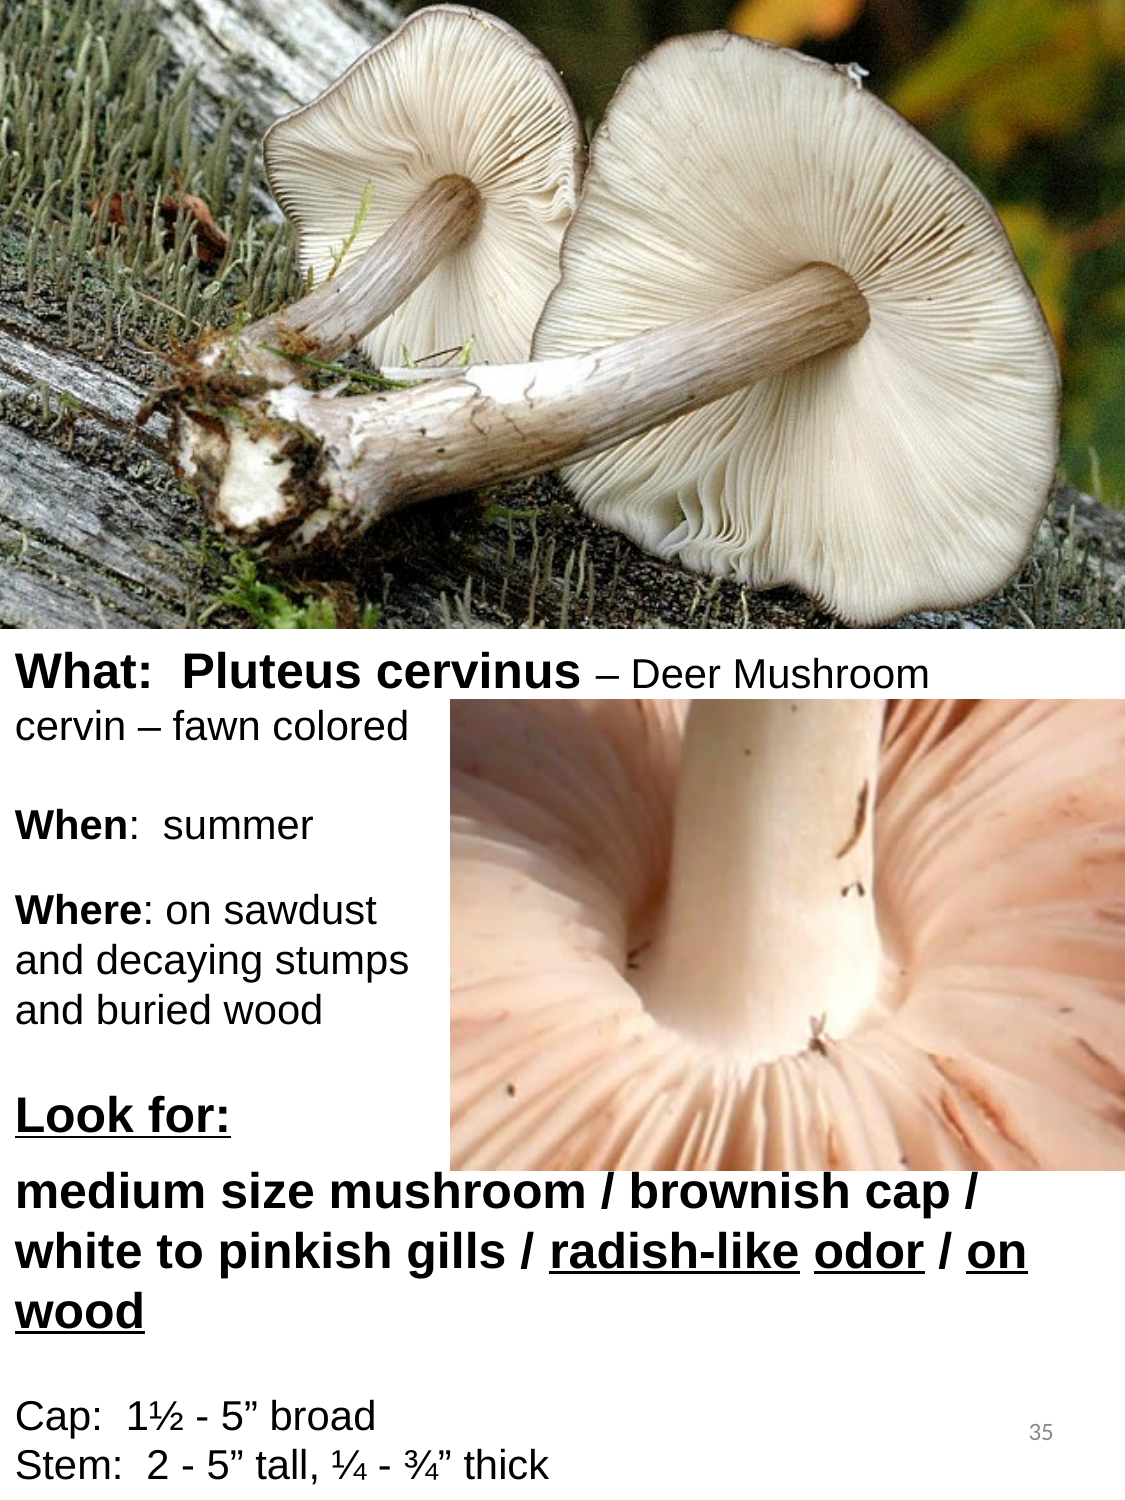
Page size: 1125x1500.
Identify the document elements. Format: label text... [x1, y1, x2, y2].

picture [0, 0, 1125, 629]
text_box Where: on sawdust and decaying stumps and buried wood Look for: [0, 874, 451, 1151]
text_box What: Pluteus cervinus – Deer Mushroom cervin – fawn colored When: summer medium size mushroom / brownish cap / white to pinkish gills / radish-like odor / on wood Cap: 1½ - 5” broad Stem: 2 - 5” tall, ¼ - ¾” thick [0, 630, 1125, 1497]
